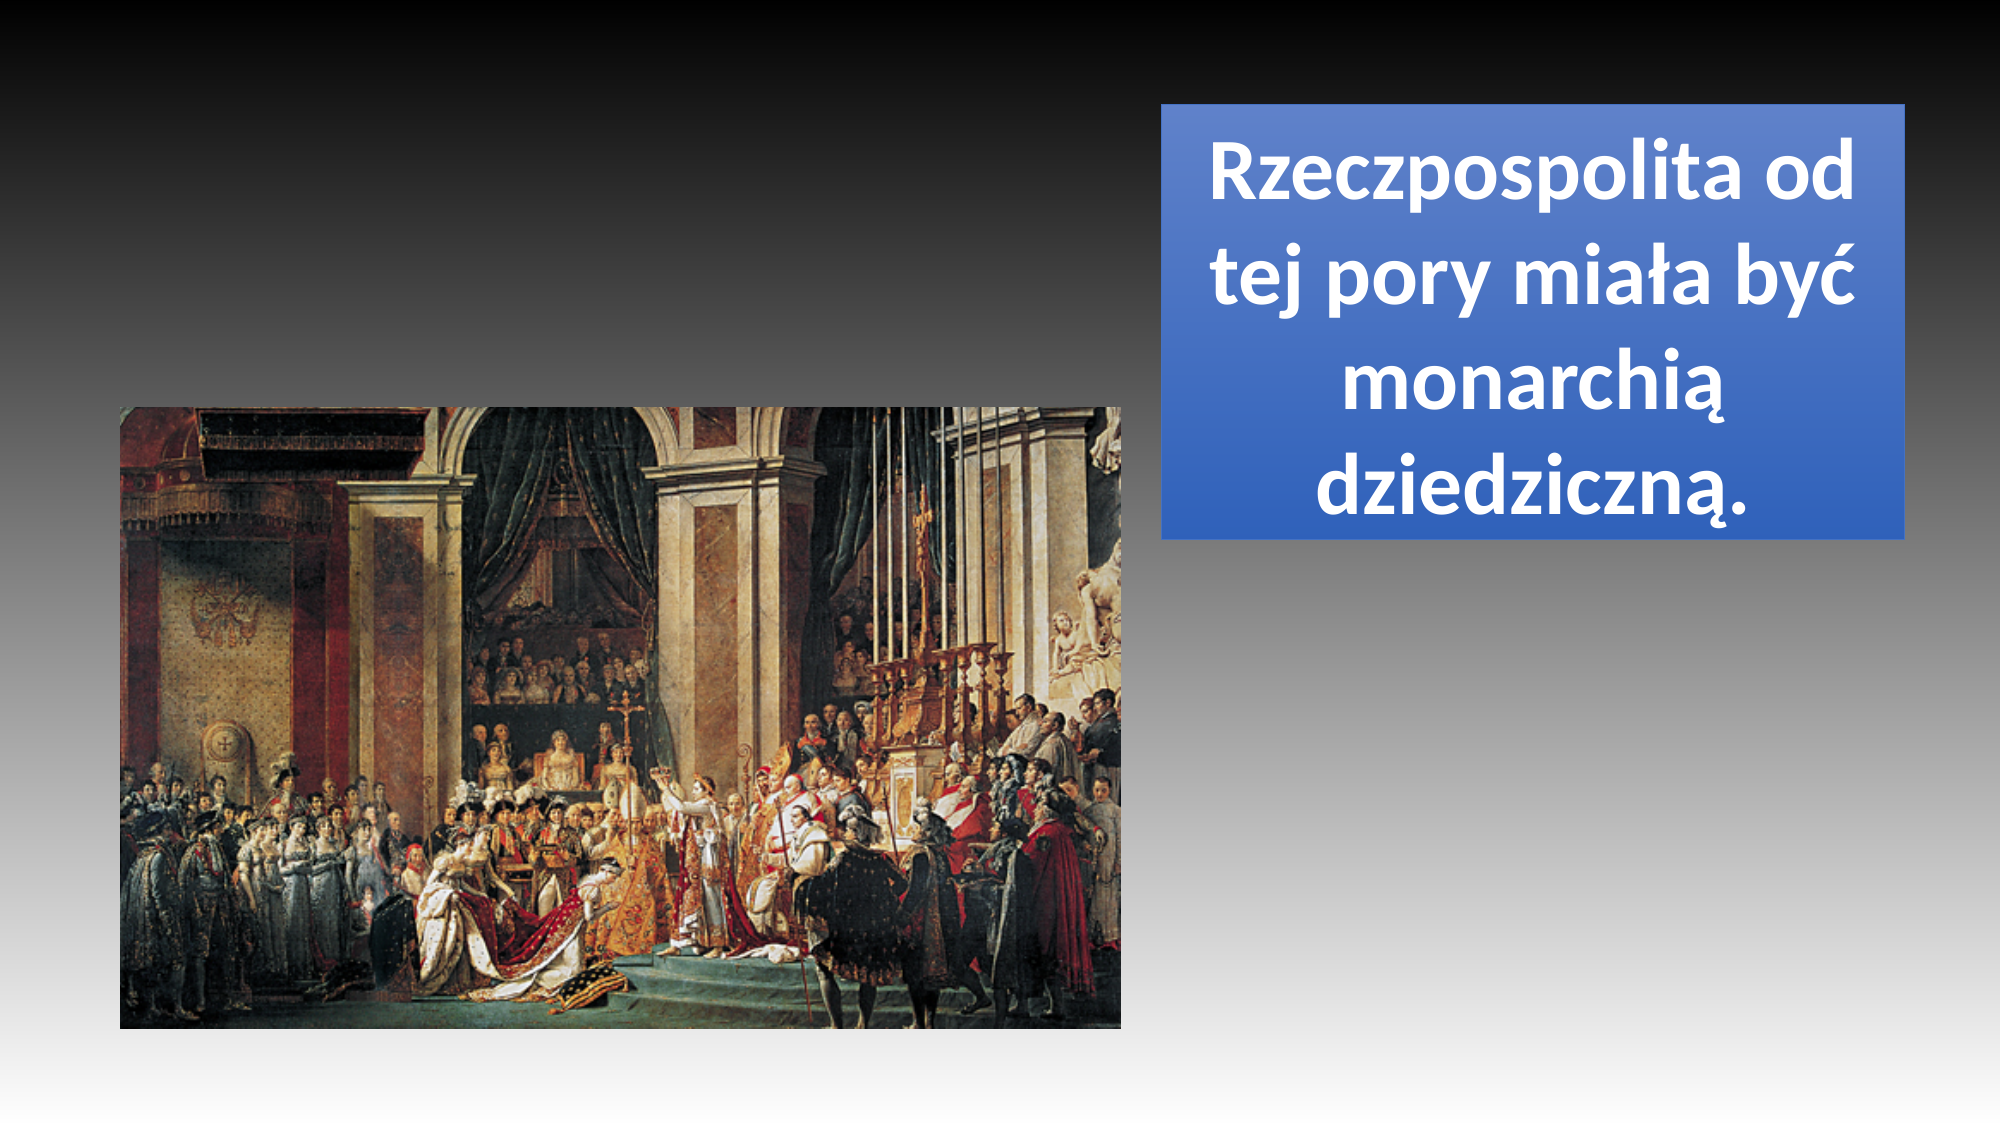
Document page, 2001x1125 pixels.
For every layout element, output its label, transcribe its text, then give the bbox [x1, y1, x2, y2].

picture [120, 407, 1121, 1029]
text_box Rzeczpospolita od tej pory miała być monarchią dziedziczną. [1161, 104, 1905, 540]
